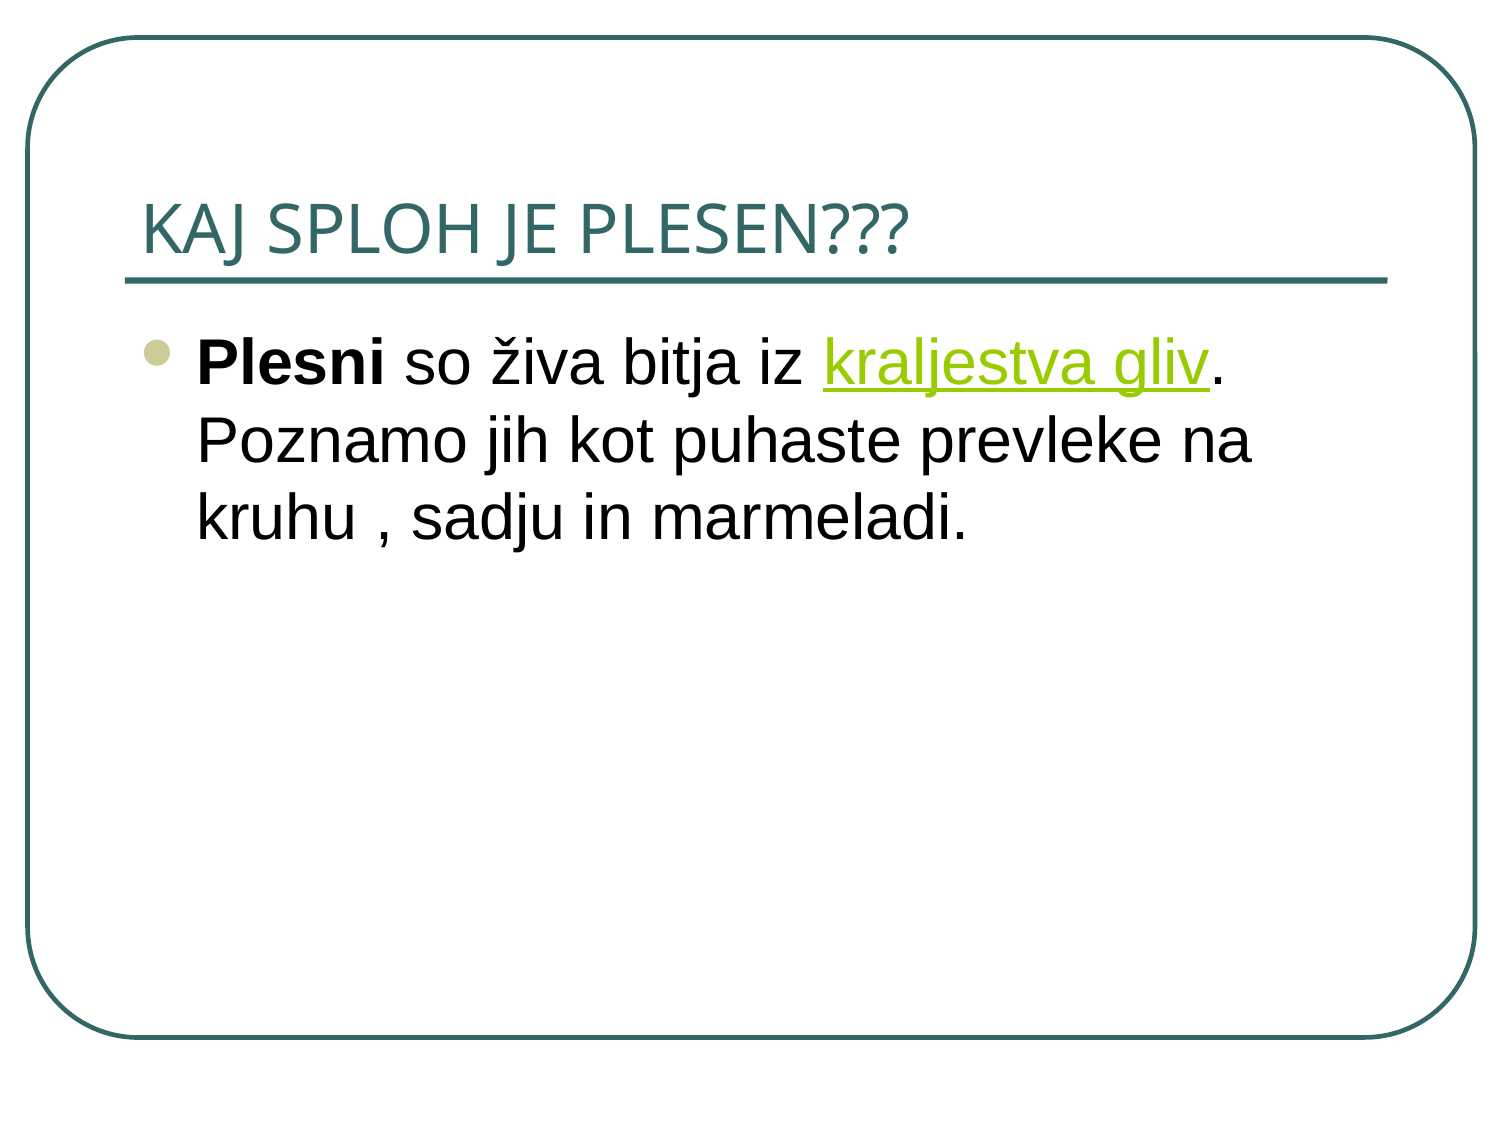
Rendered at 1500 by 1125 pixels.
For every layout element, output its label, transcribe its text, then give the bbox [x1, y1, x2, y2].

list Plesni so živa bitja iz kraljestva gliv. Poznamo jih kot puhaste prevleke na kruhu , sadju in marmeladi. [125, 312, 1388, 975]
title KAJ SPLOH JE PLESEN??? [125, 87, 1388, 275]
